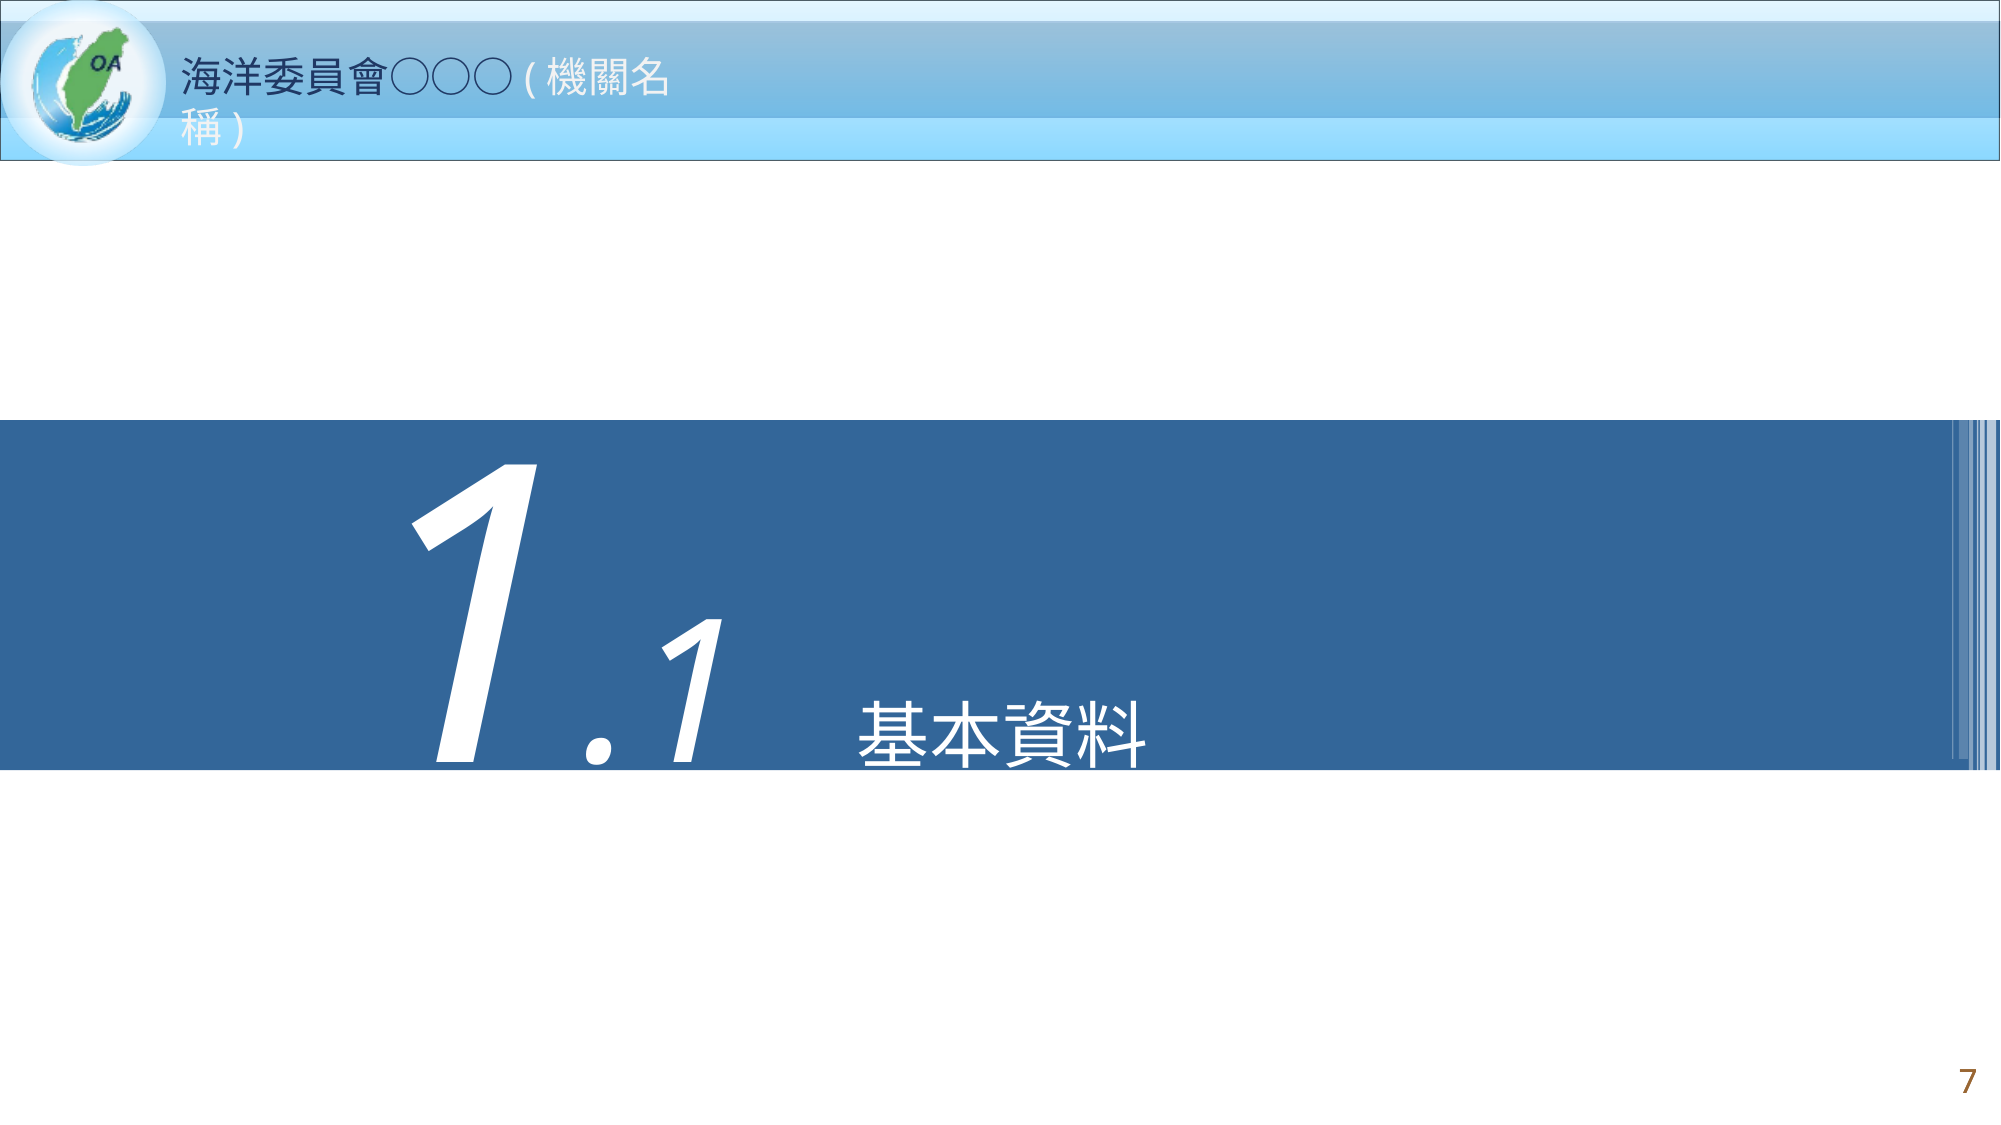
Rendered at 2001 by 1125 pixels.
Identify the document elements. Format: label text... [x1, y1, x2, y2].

text_box 基本資料 [291, 571, 1715, 897]
text_box 1.1 [337, 338, 775, 854]
text_box [0, 420, 337, 771]
picture [0, 0, 166, 166]
text_box [775, 417, 2000, 779]
